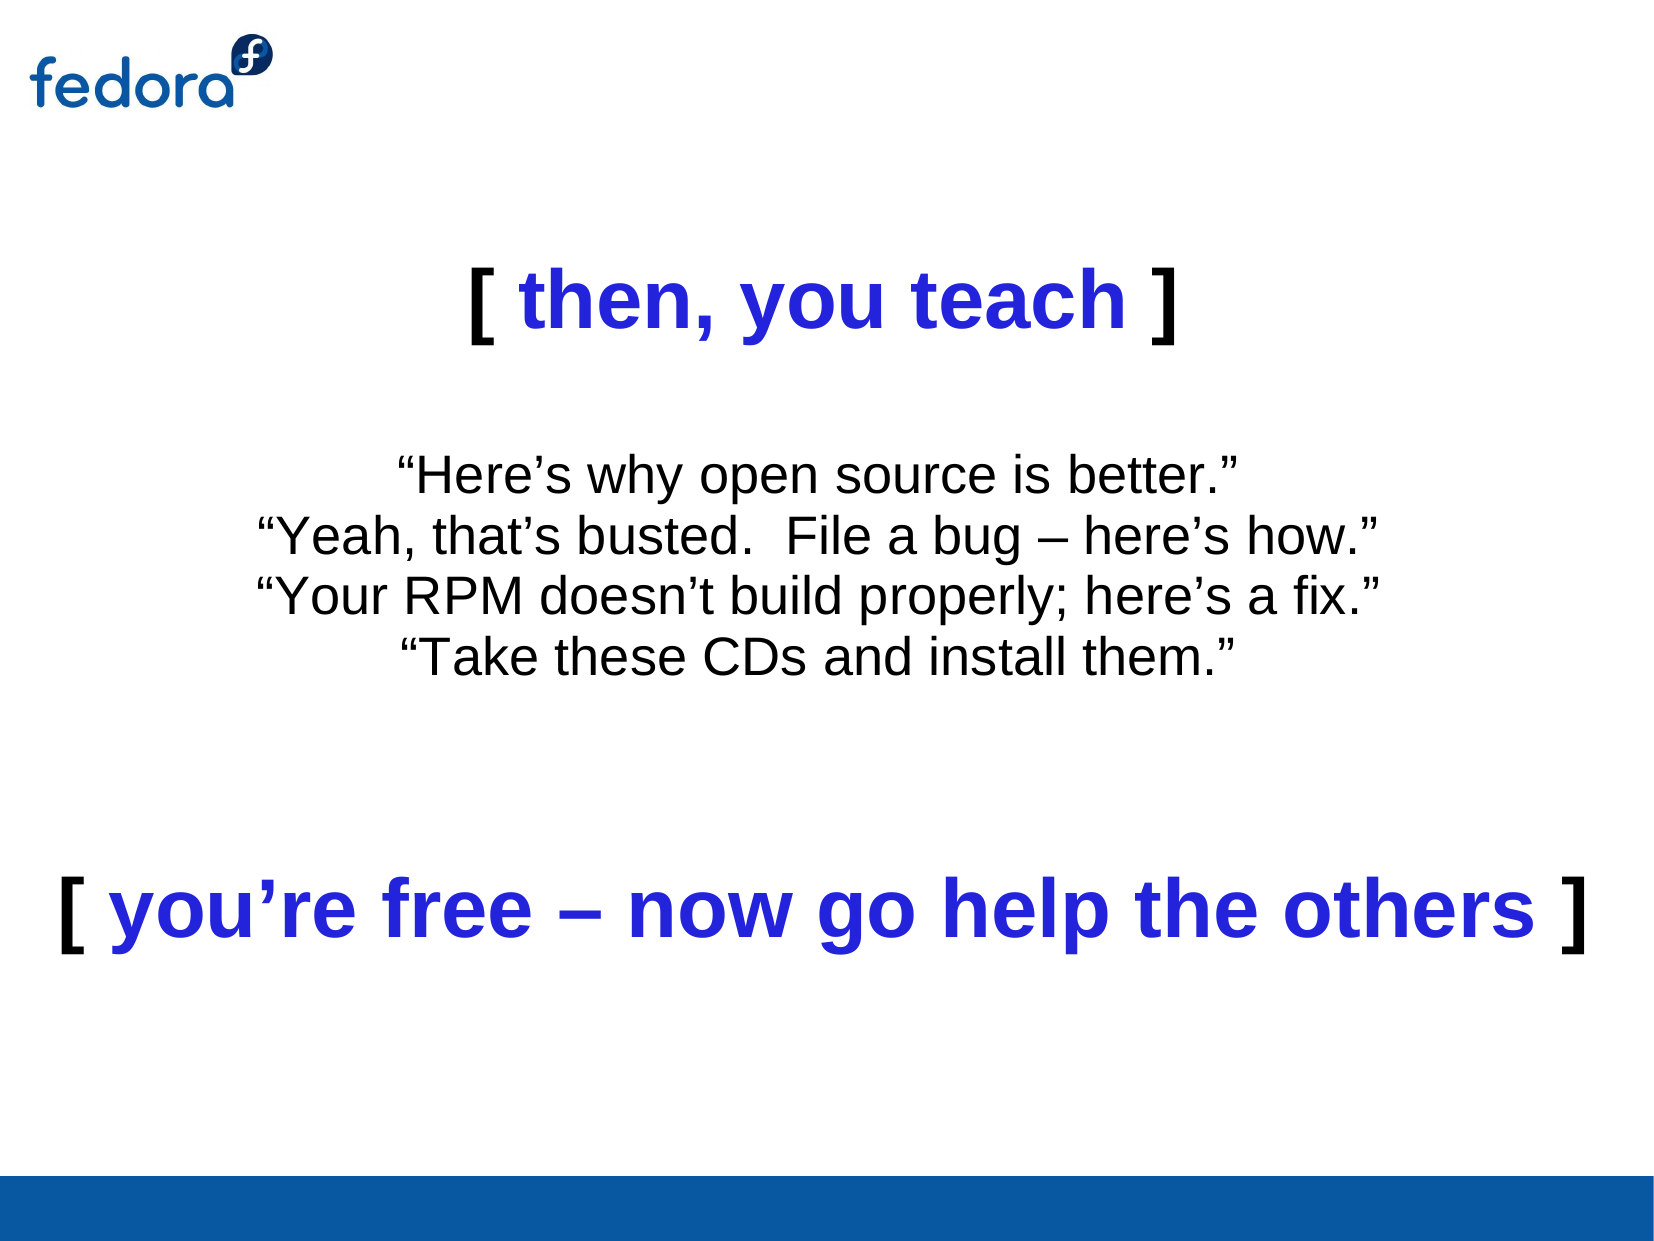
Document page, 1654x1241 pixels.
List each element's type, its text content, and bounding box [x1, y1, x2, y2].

text_box “Here’s why open source is better.” “Yeah, that’s busted. File a bug – here’s how.” “Your RPM doesn’t build properly; here’s a fix.” “Take these CDs and install them.” [256, 444, 1410, 813]
picture [0, 1176, 1654, 1241]
text_box [ then, you teach ] [467, 253, 1180, 380]
text_box [ you’re free – now go help the others ] [57, 862, 1590, 989]
picture [22, 27, 277, 115]
